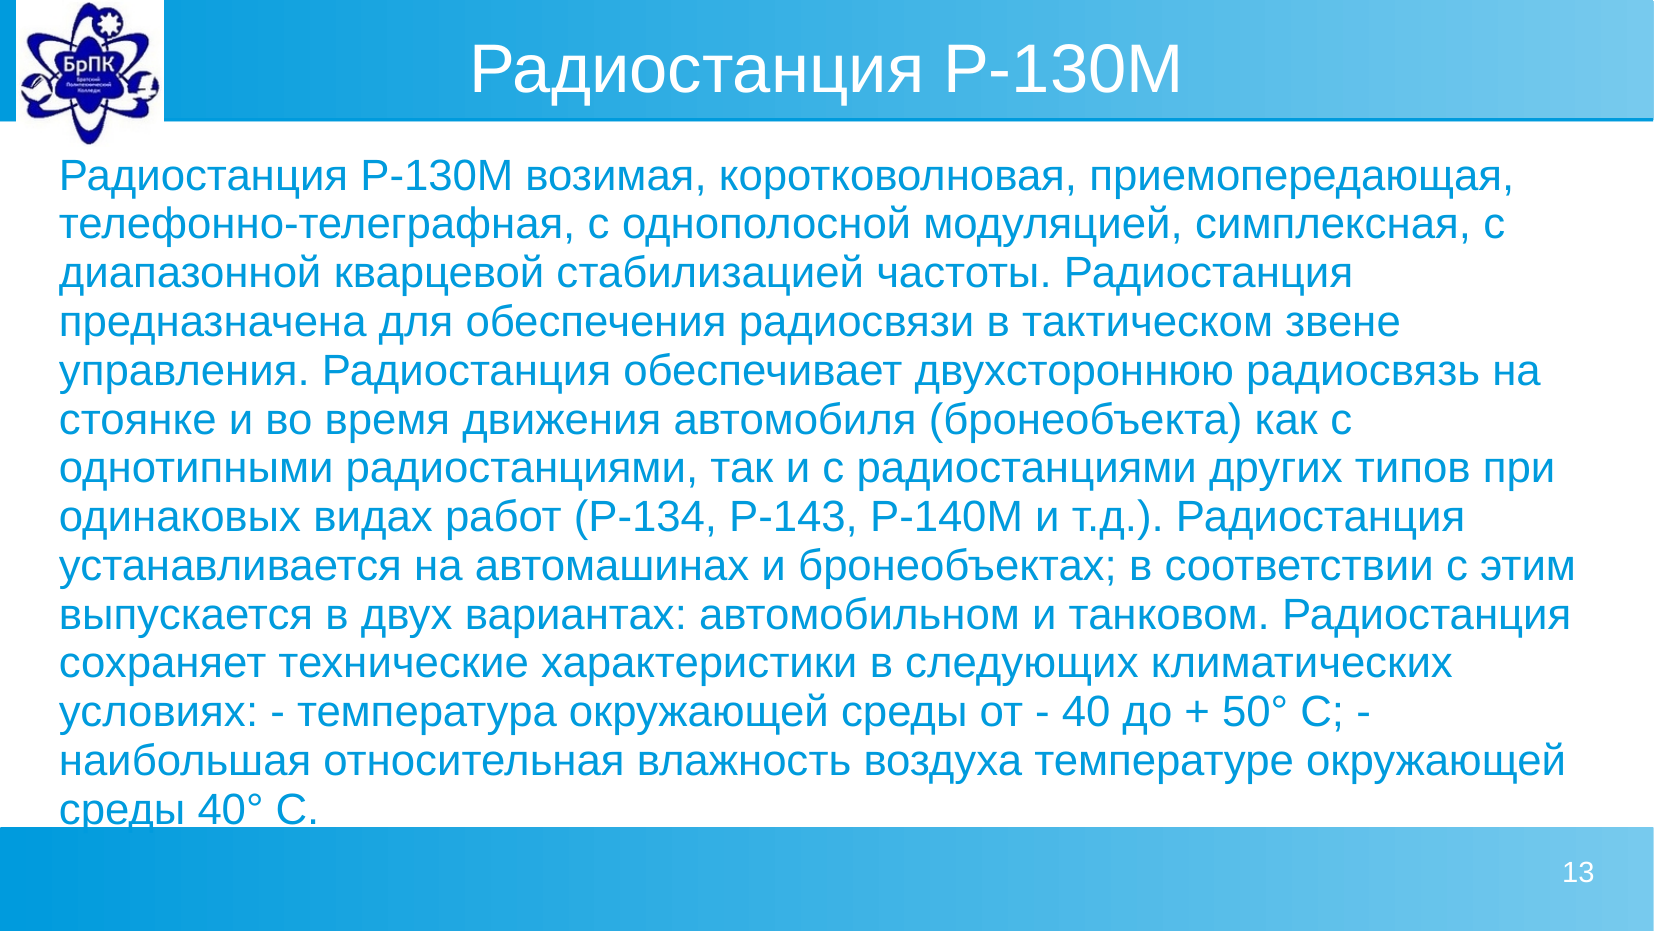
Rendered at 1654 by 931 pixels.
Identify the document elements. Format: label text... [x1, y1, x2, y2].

list Радиостанция Р-130М возимая, коротковолновая, приемопередающая, телефонно-телеграфная, с однополосной модуляцией, симплексная, с диапазонной кварцевой стабилизацией частоты. Радиостанция предназначена для обеспечения радиосвязи в тактическом звене управления. Радиостанция обеспечивает двухстороннюю радиосвязь на стоянке и во время движения автомобиля (бронеобъекта) как с однотипными радиостанциями, так и с радиостанциями других типов при одинаковых видах работ (Р-134, Р-143, Р-140М и т.д.). Радиостанция устанавливается на автомашинах и бронеобъектах; в соответствии с этим выпускается в двух вариантах: автомобильном и танковом. Радиостанция сохраняет технические характеристики в следующих климатических условиях: - температура окружающей среды от - 40 до + 50° С; - наибольшая относительная влажность воздуха температуре окружающей среды 40° С. [59, 150, 1595, 742]
title Радиостанция Р-130М [164, 30, 1595, 108]
picture [16, 0, 164, 147]
